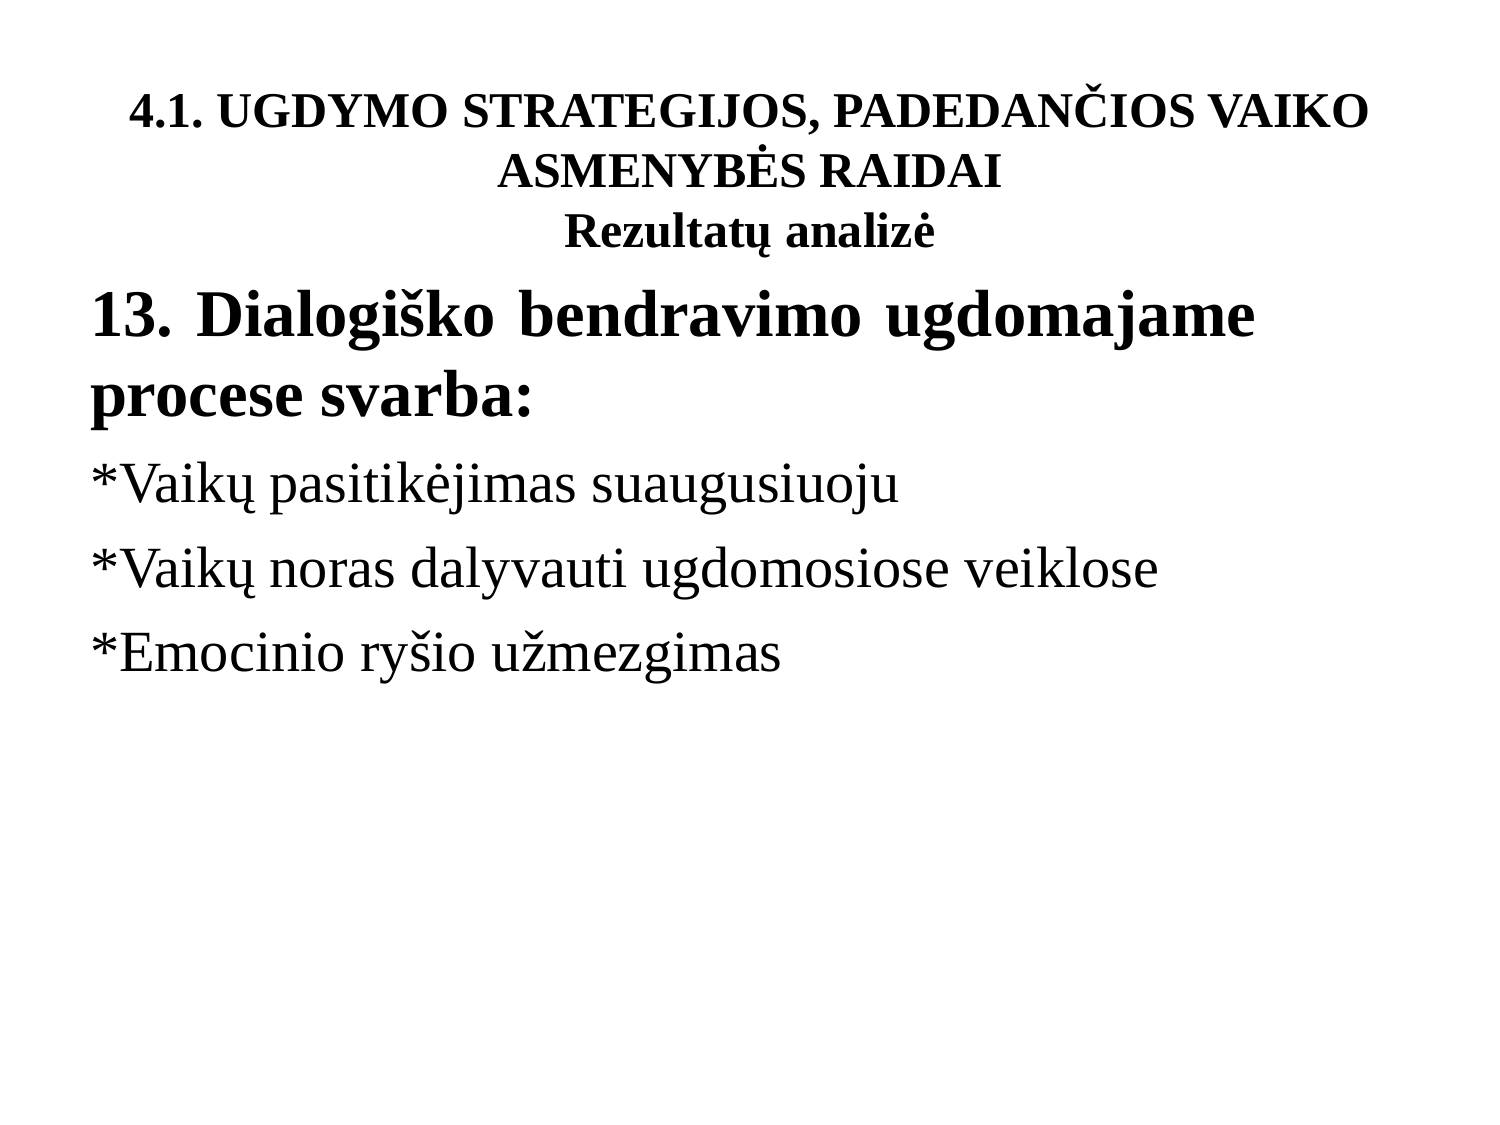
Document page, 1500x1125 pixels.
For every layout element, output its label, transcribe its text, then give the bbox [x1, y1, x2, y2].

title 4.1. UGDYMO STRATEGIJOS, PADEDANČIOS VAIKO ASMENYBĖS RAIDAI Rezultatų analizė [75, 45, 1426, 262]
list 13. Dialogiško bendravimo ugdomajame procese svarba: *Vaikų pasitikėjimas suaugusiuoju *Vaikų noras dalyvauti ugdomosiose veiklose *Emocinio ryšio užmezgimas [75, 262, 1426, 1005]
